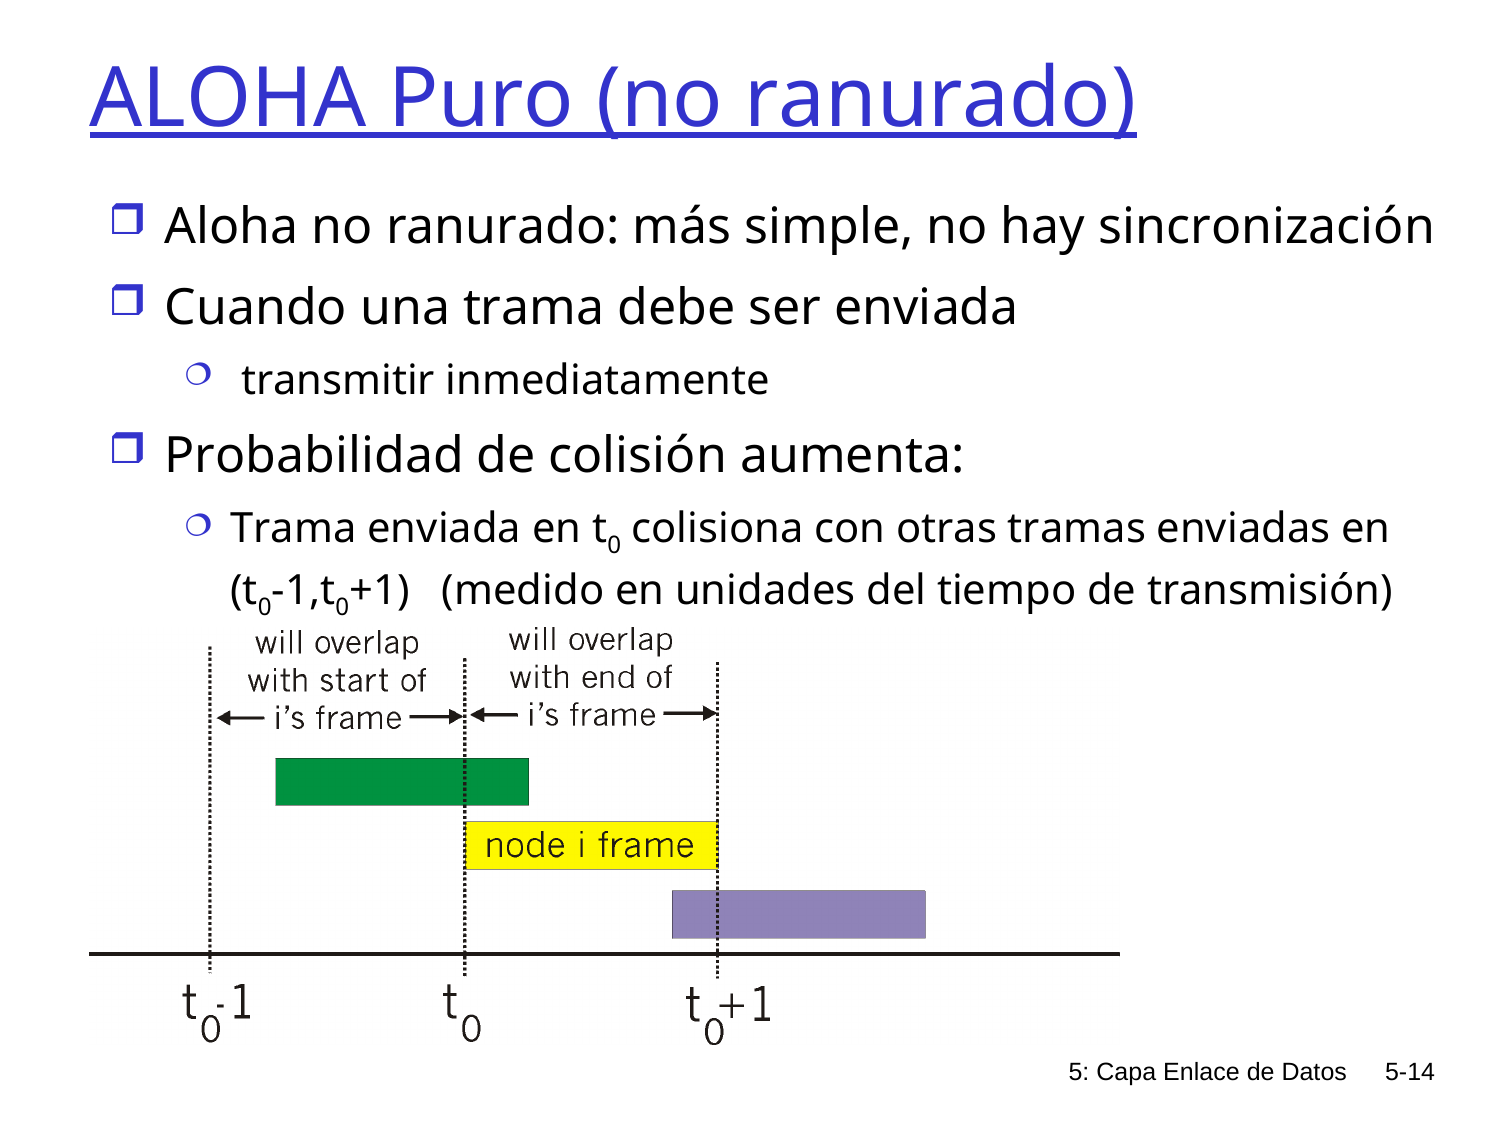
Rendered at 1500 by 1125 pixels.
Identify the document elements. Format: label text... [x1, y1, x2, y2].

picture [89, 627, 1120, 1045]
list Aloha no ranurado: más simple, no hay sincronización Cuando una trama debe ser enviada transmitir inmediatamente Probabilidad de colisión aumenta: Trama enviada en t0 colisiona con otras tramas enviadas en (t0-1,t0+1) (medido en unidades del tiempo de transmisión) [93, 182, 1463, 618]
title ALOHA Puro (no ranurado) [75, 0, 1351, 188]
